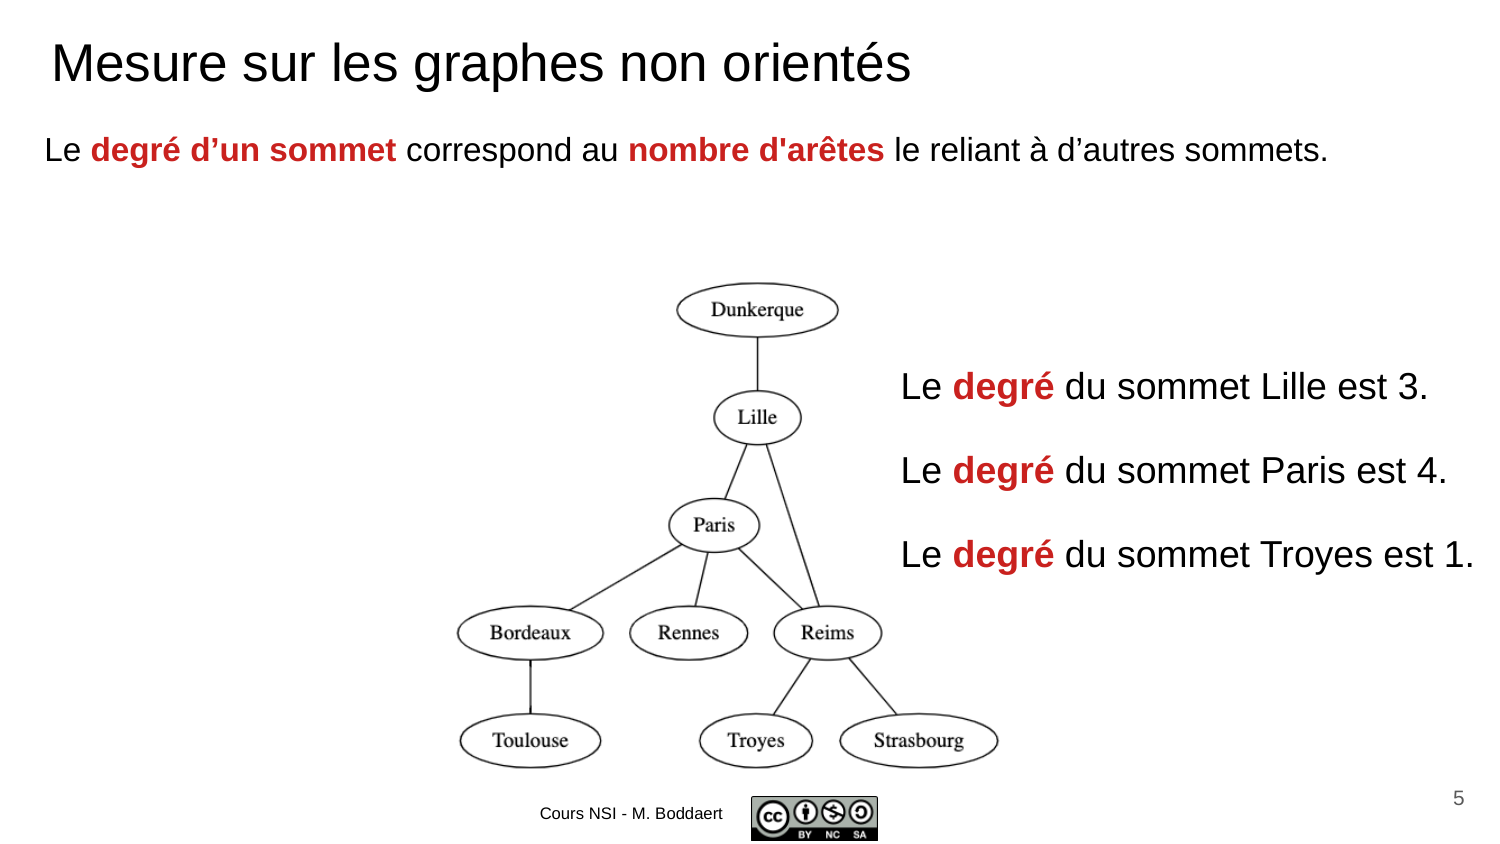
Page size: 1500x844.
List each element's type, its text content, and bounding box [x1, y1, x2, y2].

picture [452, 277, 1004, 774]
title Mesure sur les graphes non orientés [51, 13, 1449, 108]
slide_number <numéro> [1389, 764, 1480, 830]
picture [751, 796, 878, 841]
text_box Le degré du sommet Lille est 3. Le degré du sommet Paris est 4. Le degré du sommet Troyes est 1. [885, 358, 1487, 591]
text_box Le degré d’un sommet correspond au nombre d'arêtes le reliant à d’autres sommets. [29, 120, 1477, 207]
